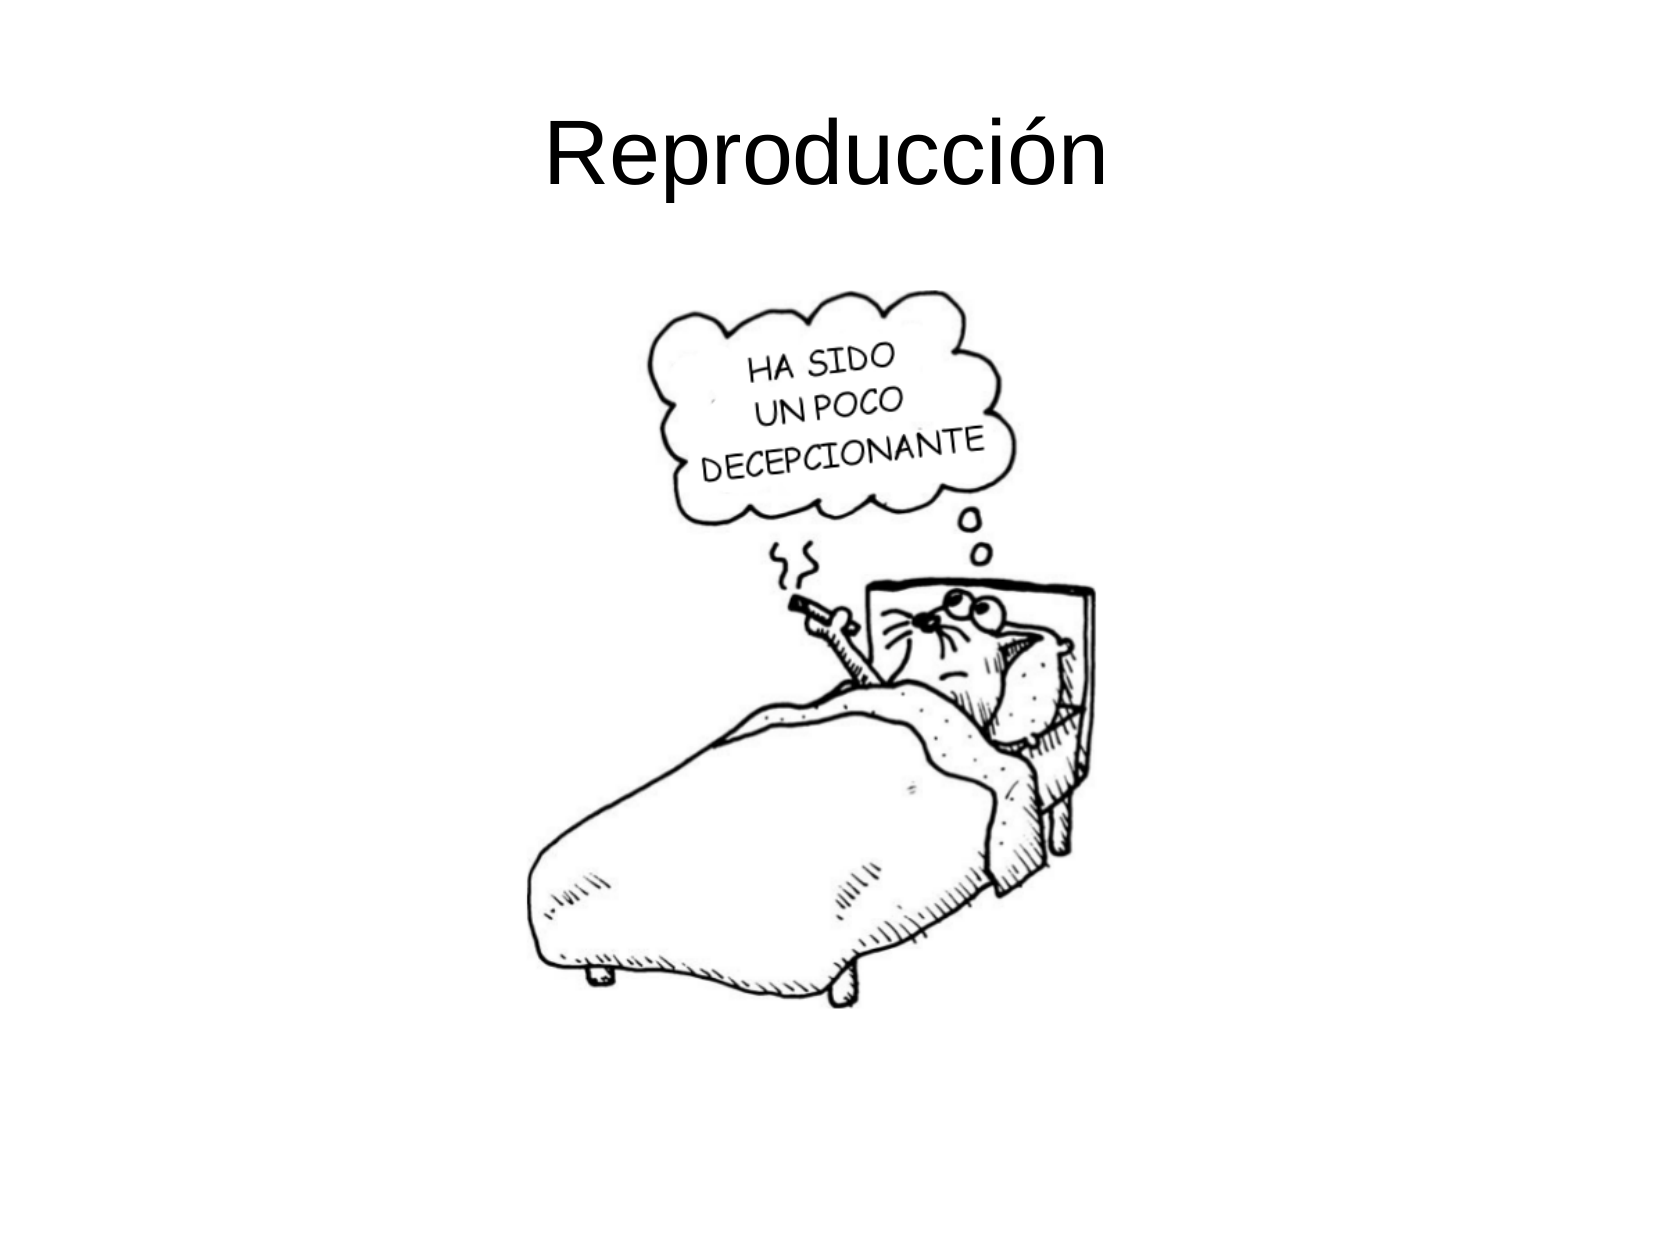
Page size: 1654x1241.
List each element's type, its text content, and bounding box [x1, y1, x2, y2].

picture [501, 290, 1153, 1010]
title Reproducción [82, 49, 1571, 257]
